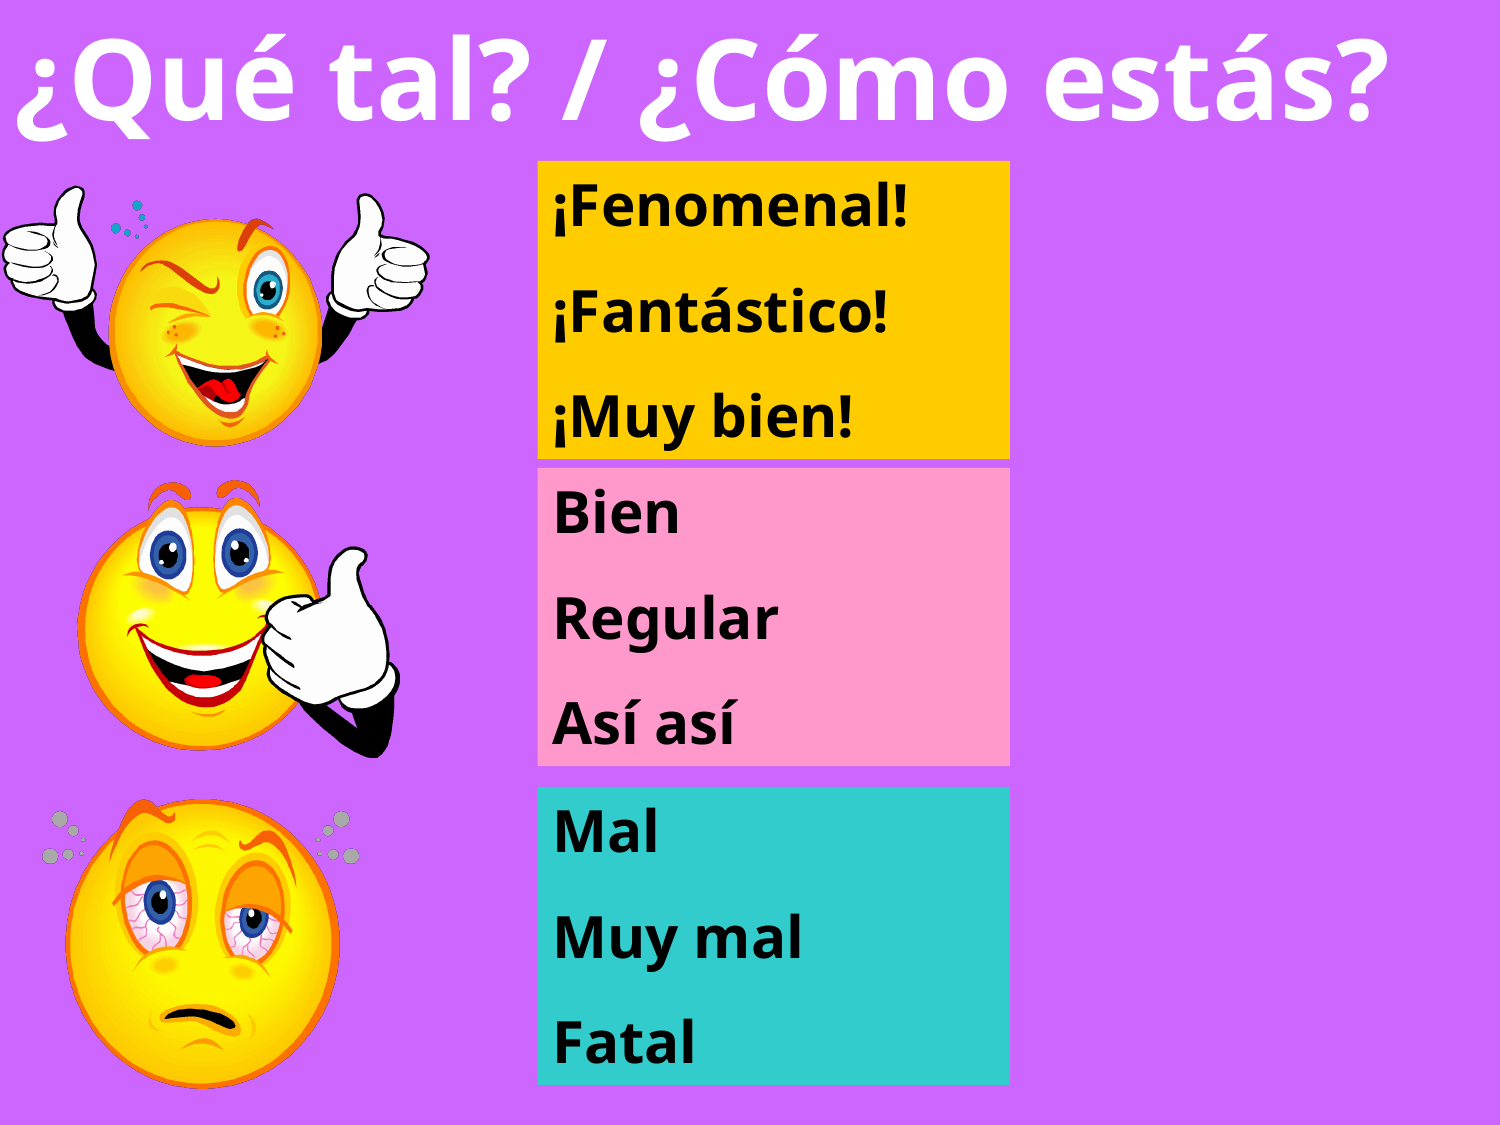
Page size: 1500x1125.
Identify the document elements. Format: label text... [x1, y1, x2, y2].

text_box Mal Muy mal Fatal [537, 786, 1010, 1086]
text_box ¿Qué tal? / ¿Cómo estás? [0, 0, 1500, 151]
text_box Bien Regular Así así [537, 467, 1010, 767]
picture [0, 184, 431, 448]
text_box ¡Fenomenal! ¡Fantástico! ¡Muy bien! [537, 160, 1010, 460]
picture [76, 479, 401, 759]
picture [41, 798, 360, 1090]
